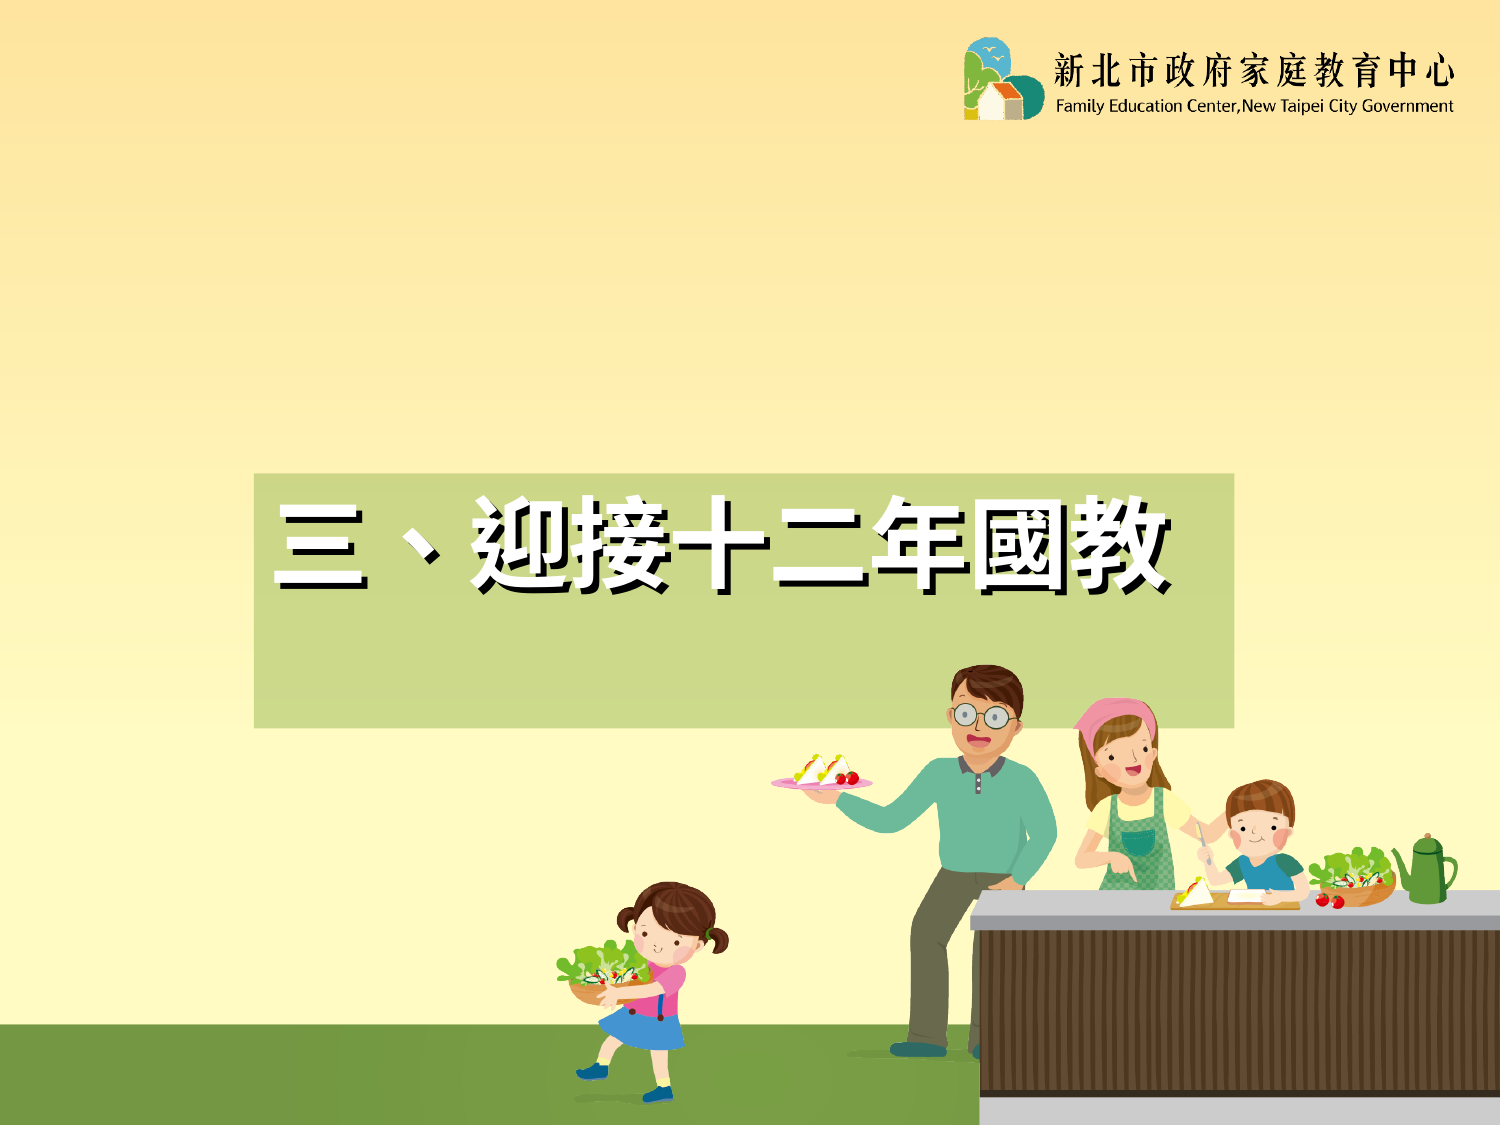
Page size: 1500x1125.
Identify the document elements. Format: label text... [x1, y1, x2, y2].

picture [525, 837, 739, 1125]
text_box 三、迎接十二年國教 [253, 473, 1235, 610]
picture [761, 629, 1500, 1125]
